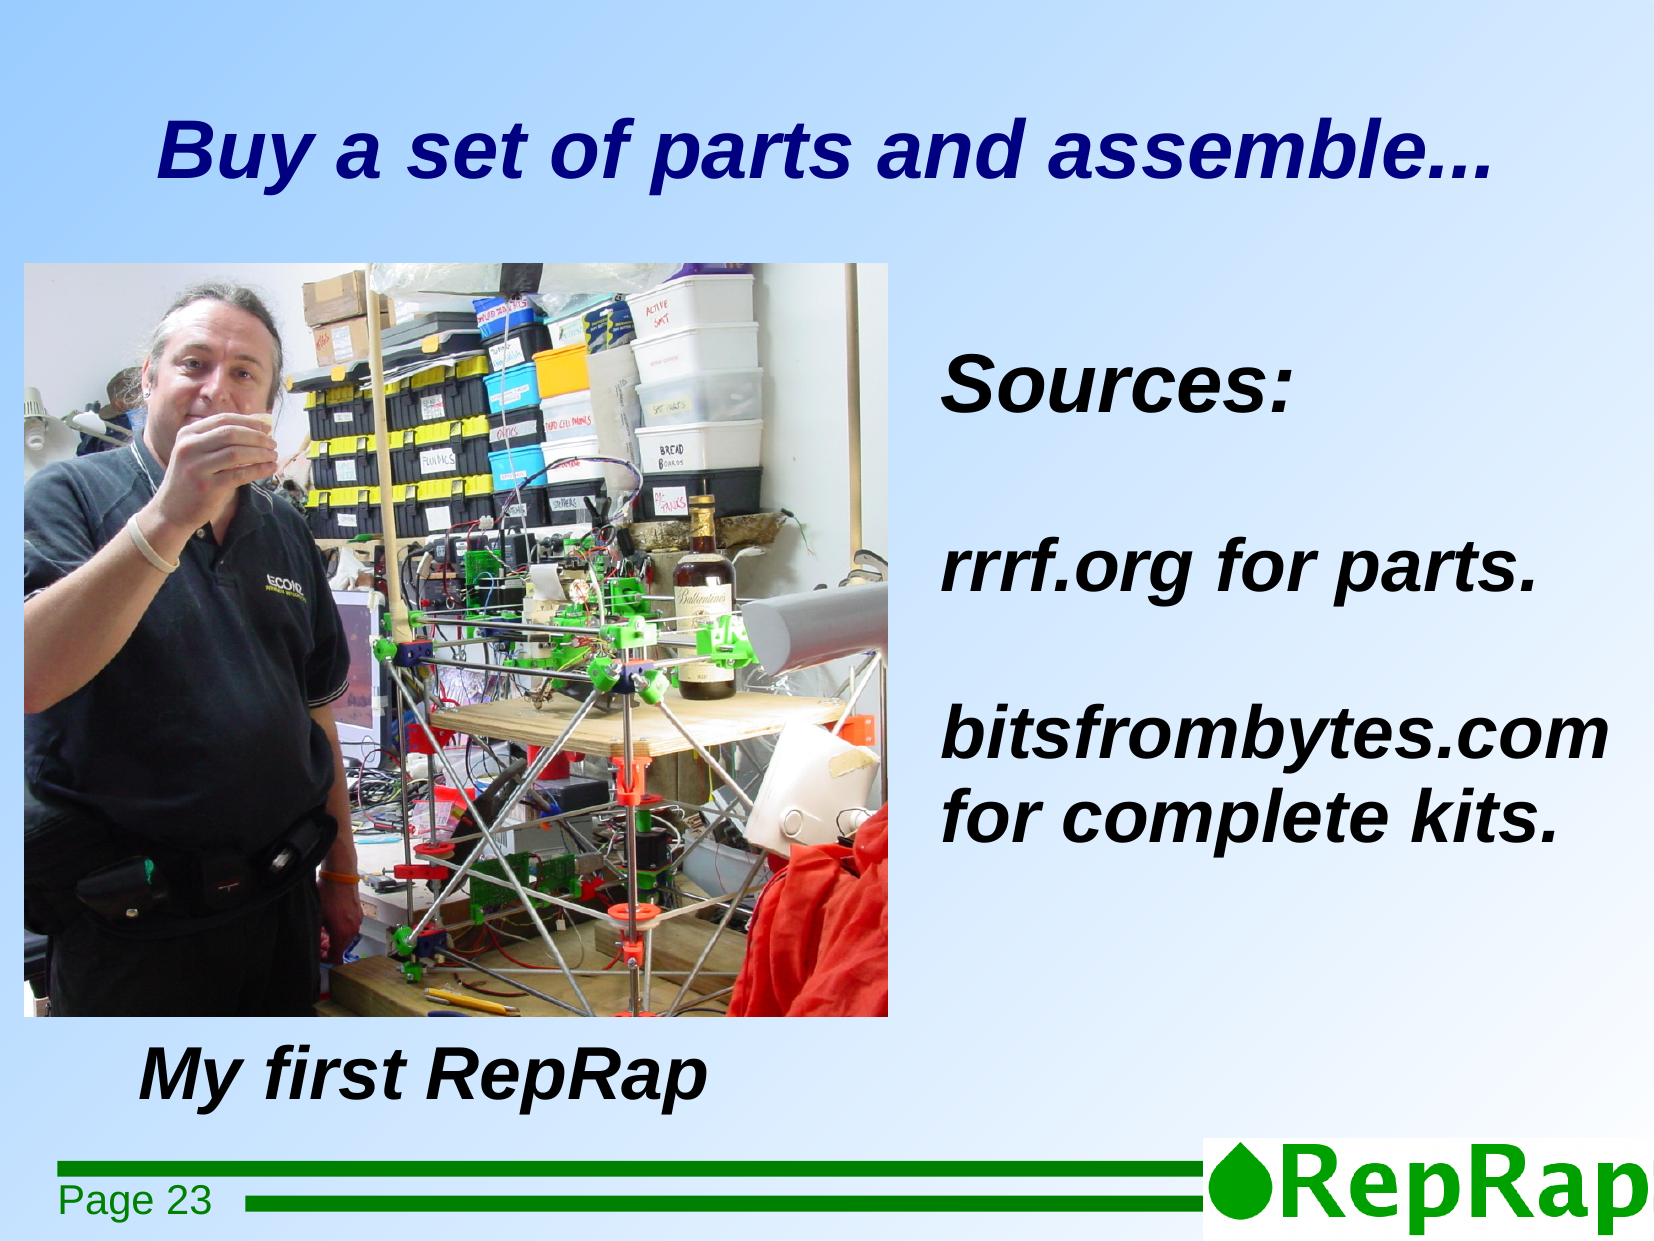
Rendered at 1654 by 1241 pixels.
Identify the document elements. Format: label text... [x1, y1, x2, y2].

picture [1203, 1138, 1654, 1241]
picture [24, 263, 888, 1017]
text_box My first RepRap [138, 1017, 766, 1192]
text_box Sources: rrrf.org for parts. bitsfrombytes.com for complete kits. [940, 337, 1654, 860]
title Buy a set of parts and assemble... [121, 46, 1534, 254]
